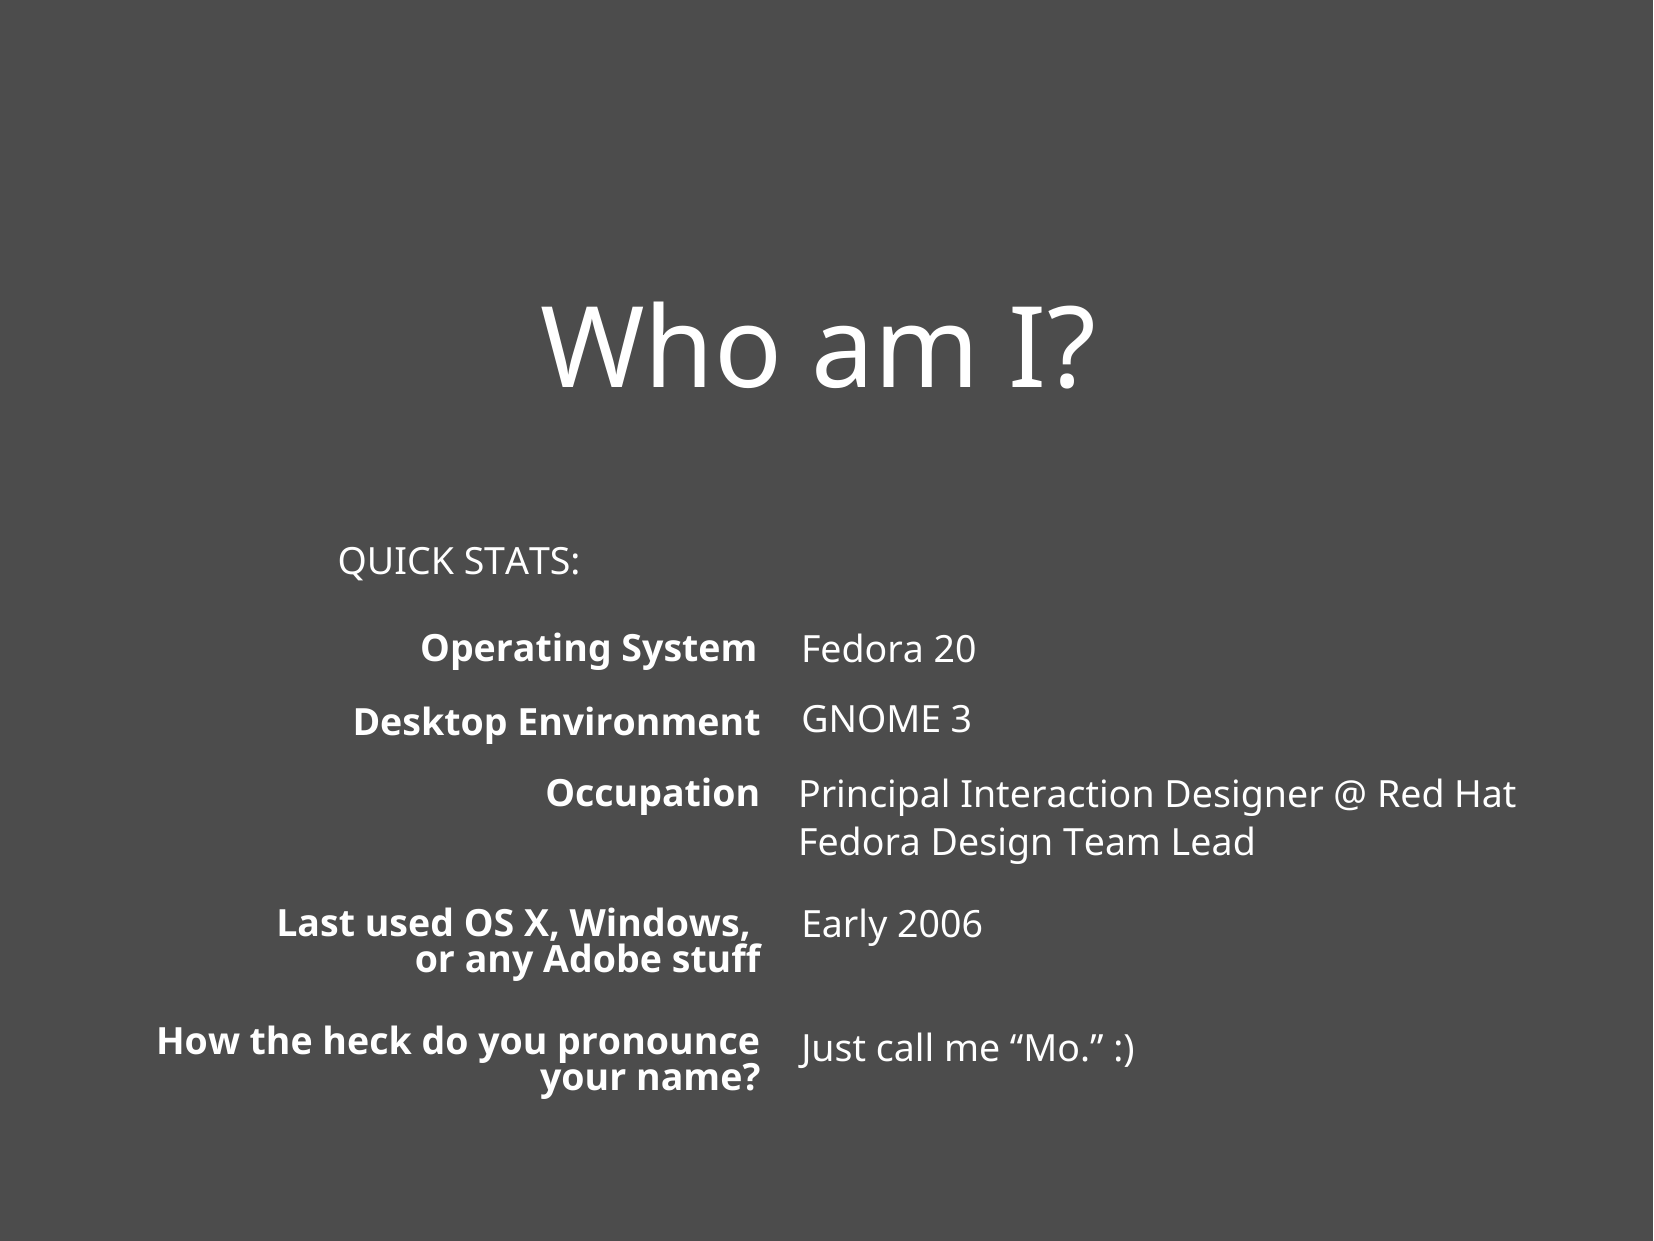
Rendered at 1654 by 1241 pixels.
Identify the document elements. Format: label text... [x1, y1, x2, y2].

title GNOME 3 [801, 676, 1364, 768]
title Just call me “Mo.” :) [801, 1005, 1364, 1097]
title Occupation [529, 771, 761, 842]
title Operating System [401, 620, 758, 682]
title Desktop Environment [293, 679, 761, 771]
title Fedora 20 [801, 621, 1553, 682]
title Who am I? [112, 252, 1524, 460]
title Fedora Design Team Lead [798, 799, 1549, 890]
title Principal Interaction Designer @ Red Hat [798, 751, 1549, 799]
title Early 2006 [801, 890, 1364, 973]
title Last used OS X, Windows, or any Adobe stuff [0, 898, 761, 989]
title QUICK STATS: [337, 518, 1341, 609]
title How the heck do you pronounce your name? [0, 1016, 761, 1108]
